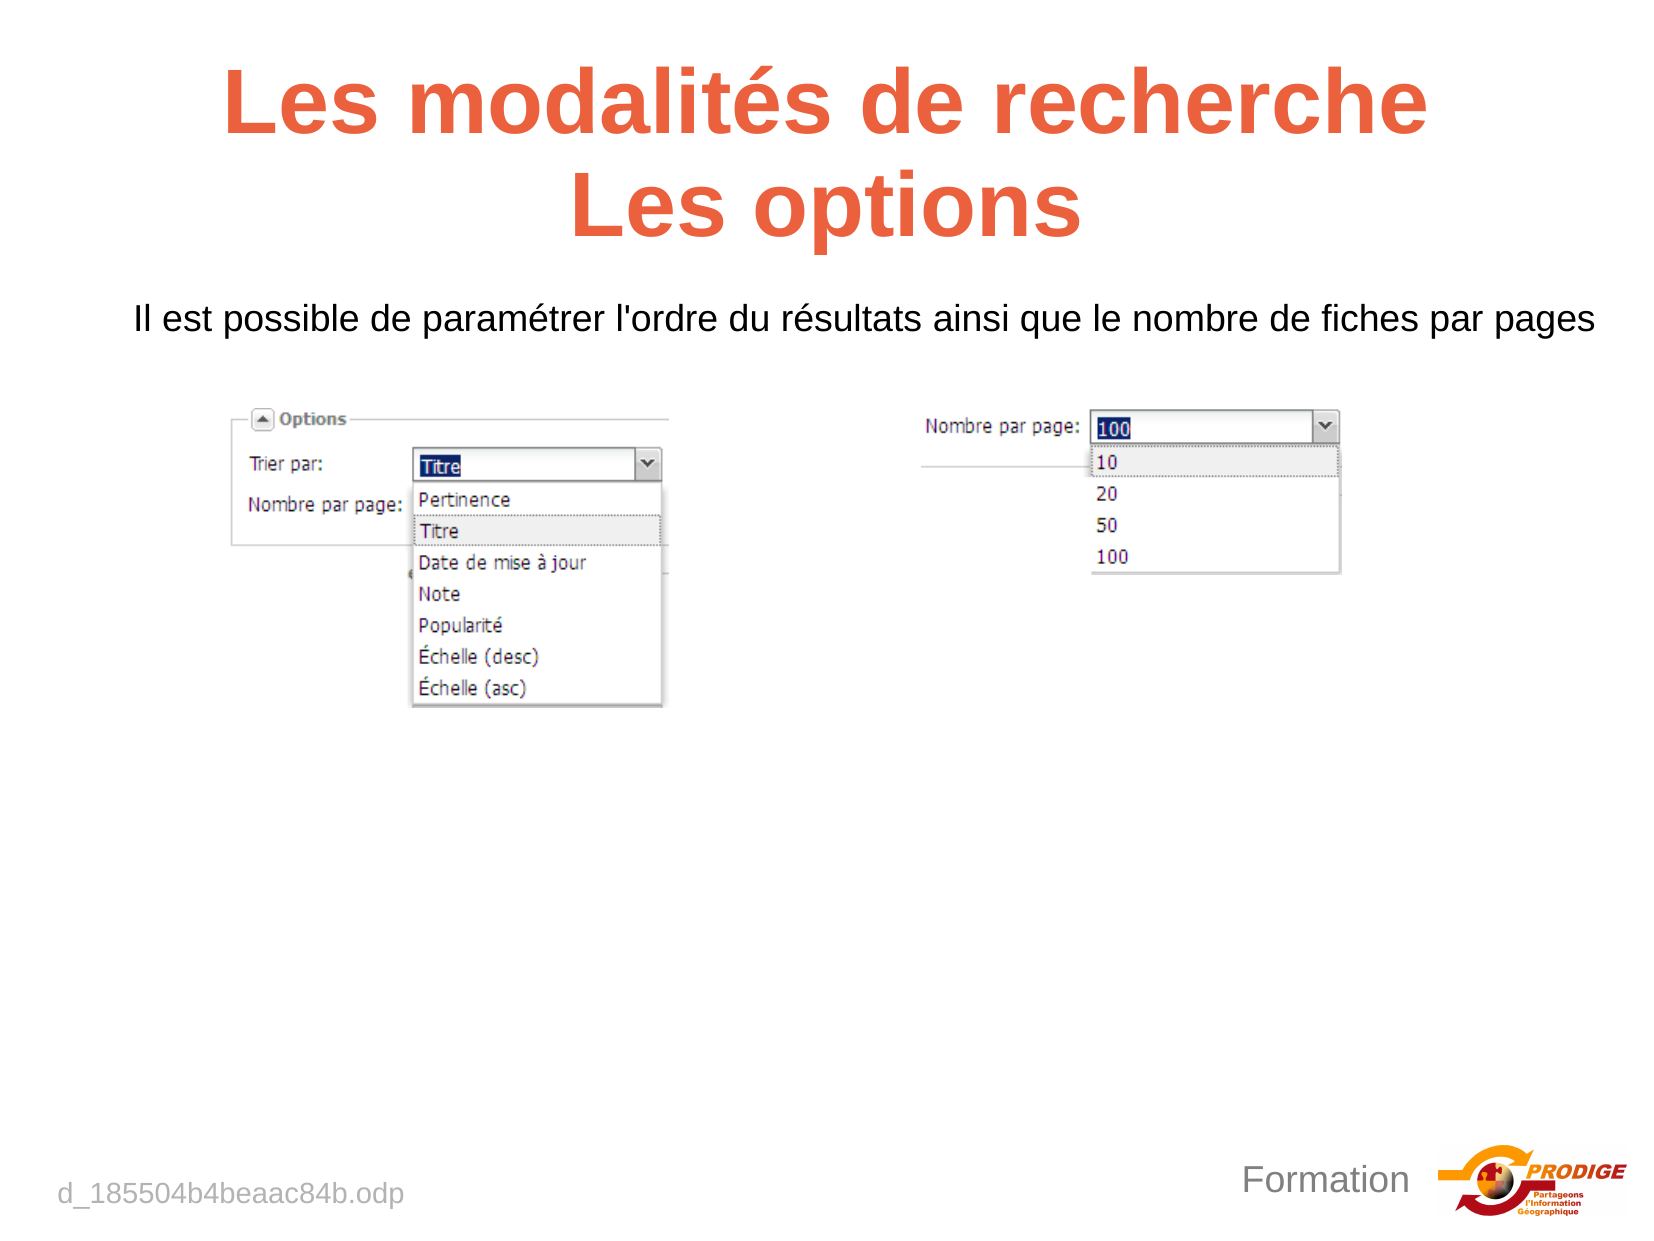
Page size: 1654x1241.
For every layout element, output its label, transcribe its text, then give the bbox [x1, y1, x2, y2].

title Les modalités de recherche Les options [82, 50, 1571, 256]
text_box Il est possible de paramétrer l'ordre du résultats ainsi que le nombre de fiches par pages [118, 290, 1612, 348]
picture [228, 408, 669, 708]
picture [921, 408, 1342, 575]
picture [1438, 1145, 1627, 1216]
